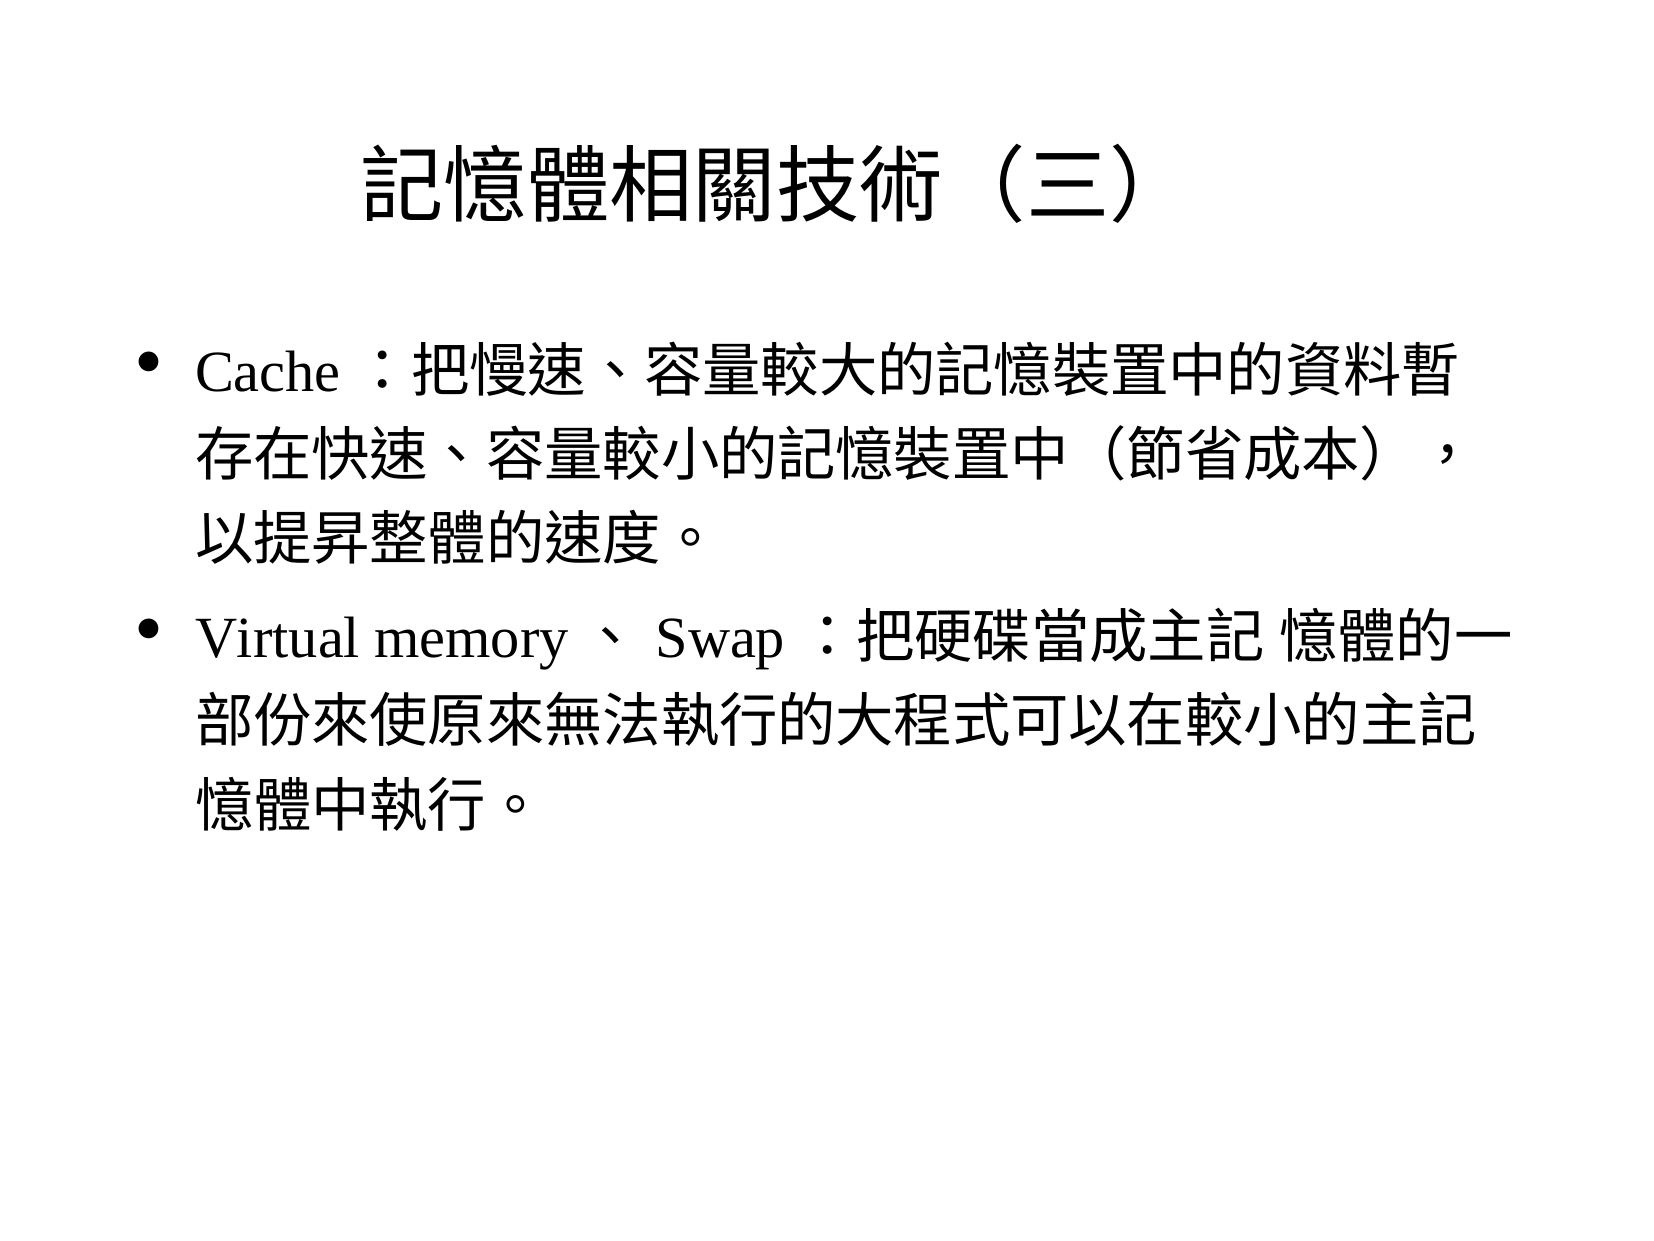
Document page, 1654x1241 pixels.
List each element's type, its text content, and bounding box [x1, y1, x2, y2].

title 記憶體相關技術（三） [73, 24, 1479, 249]
list Cache：把慢速、容量較大的記憶裝置中的資料暫存在快速、容量較小的記憶裝置中（節省成本），以提昇整體的速度。 Virtual memory、Swap：把硬碟當成主記 憶體的一部份來使原來無法執行的大程式可以在較小的主記憶體中執行。 [124, 316, 1530, 1078]
